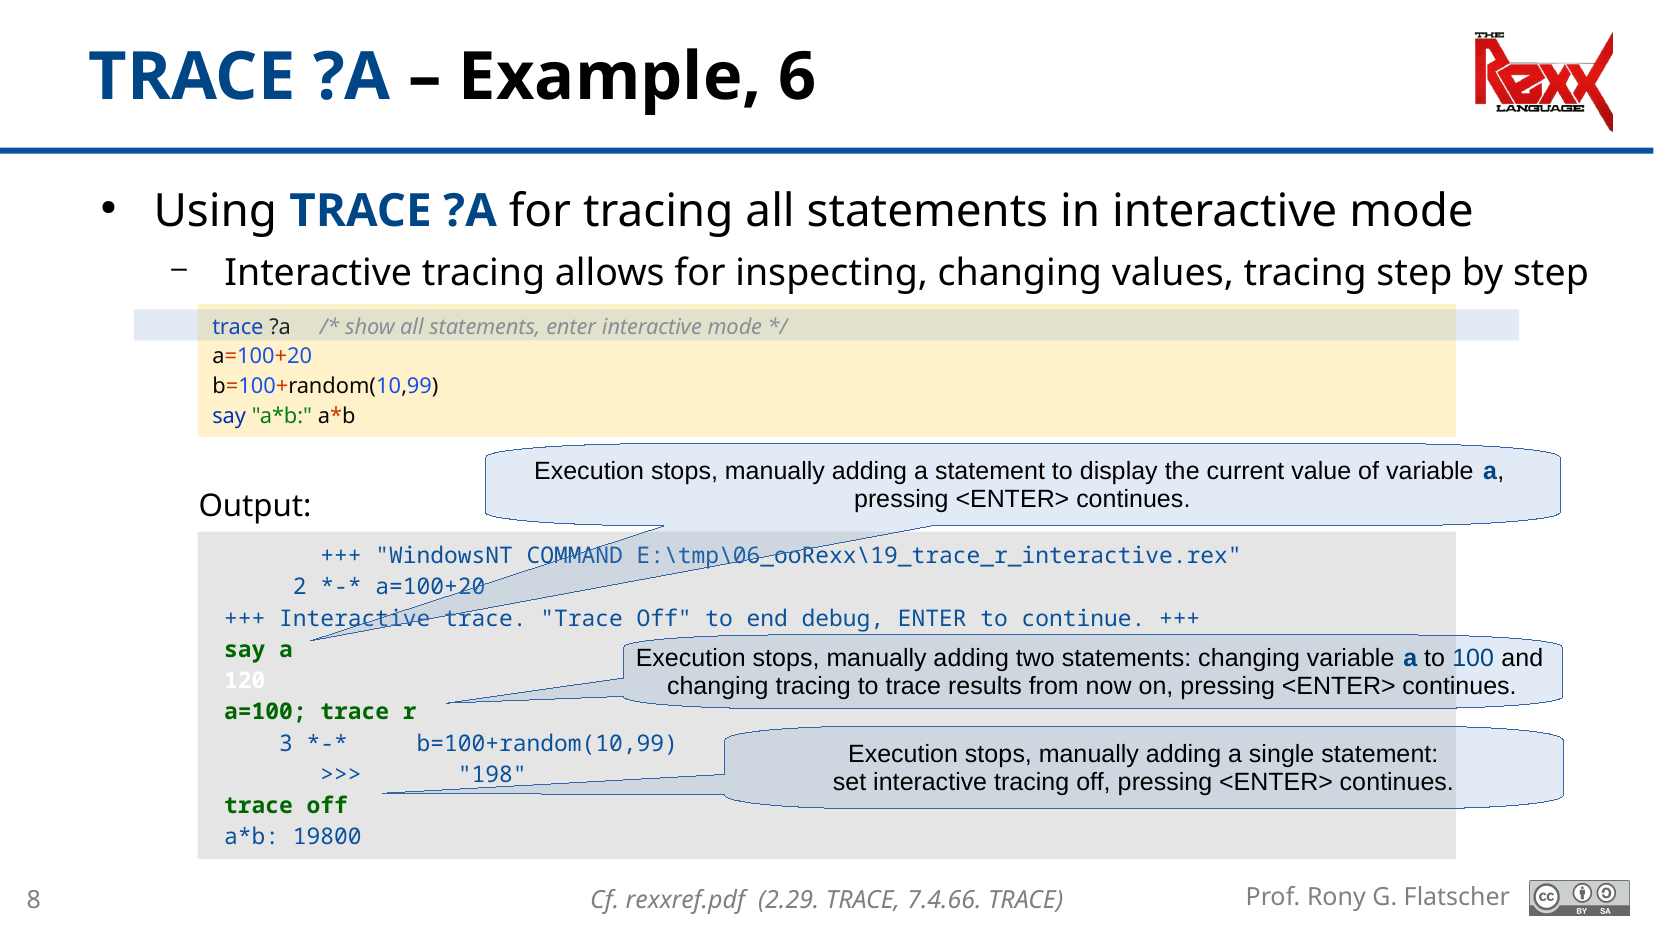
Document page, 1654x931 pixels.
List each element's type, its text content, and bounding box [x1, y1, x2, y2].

text_box Output: [183, 476, 660, 532]
text_box [133, 309, 1520, 341]
text_box Execution stops, manually adding two statements: changing variable a to 100 and changing tracing to trace results from now on, pressing <ENTER> continues. [446, 634, 1563, 709]
text_box Execution stops, manually adding a single statement: set interactive tracing off, pressing <ENTER> continues. [382, 726, 1564, 809]
text_box Output: [904, 524, 1482, 532]
text_box +++ "WindowsNT COMMAND E:\tmp\06_ooRexx\19_trace_r_interactive.rex" 2 *-* a=100+20 +++ Interactive trace. "Trace Off" to end debug, ENTER to continue. +++ say a 120 a=100; trace r 3 *-* b=100+random(10,99) >>> "198" trace off a*b: 19800 [197, 532, 1457, 847]
text_box trace ?a /* show all statements, enter interactive mode */ a=100+20 b=100+random(10,99) say "a*b:" a*b [197, 341, 1457, 432]
text_box Cf. rexxref.pdf (2.29. TRACE, 7.4.66. TRACE) [0, 874, 1654, 922]
text_box Execution stops, manually adding a statement to display the current value of variable a, pressing <ENTER> continues. [310, 443, 1561, 641]
text_box trace ?a /* show all statements, enter interactive mode */ a=100+20 b=100+random(10,99) say "a*b:" a*b [197, 303, 1457, 309]
title TRACE ?A – Example, 6 [29, 0, 1654, 148]
list Using TRACE ?A for tracing all statements in interactive mode Interactive tracing allows for inspecting, changing values, tracing step by step [82, 177, 1643, 857]
